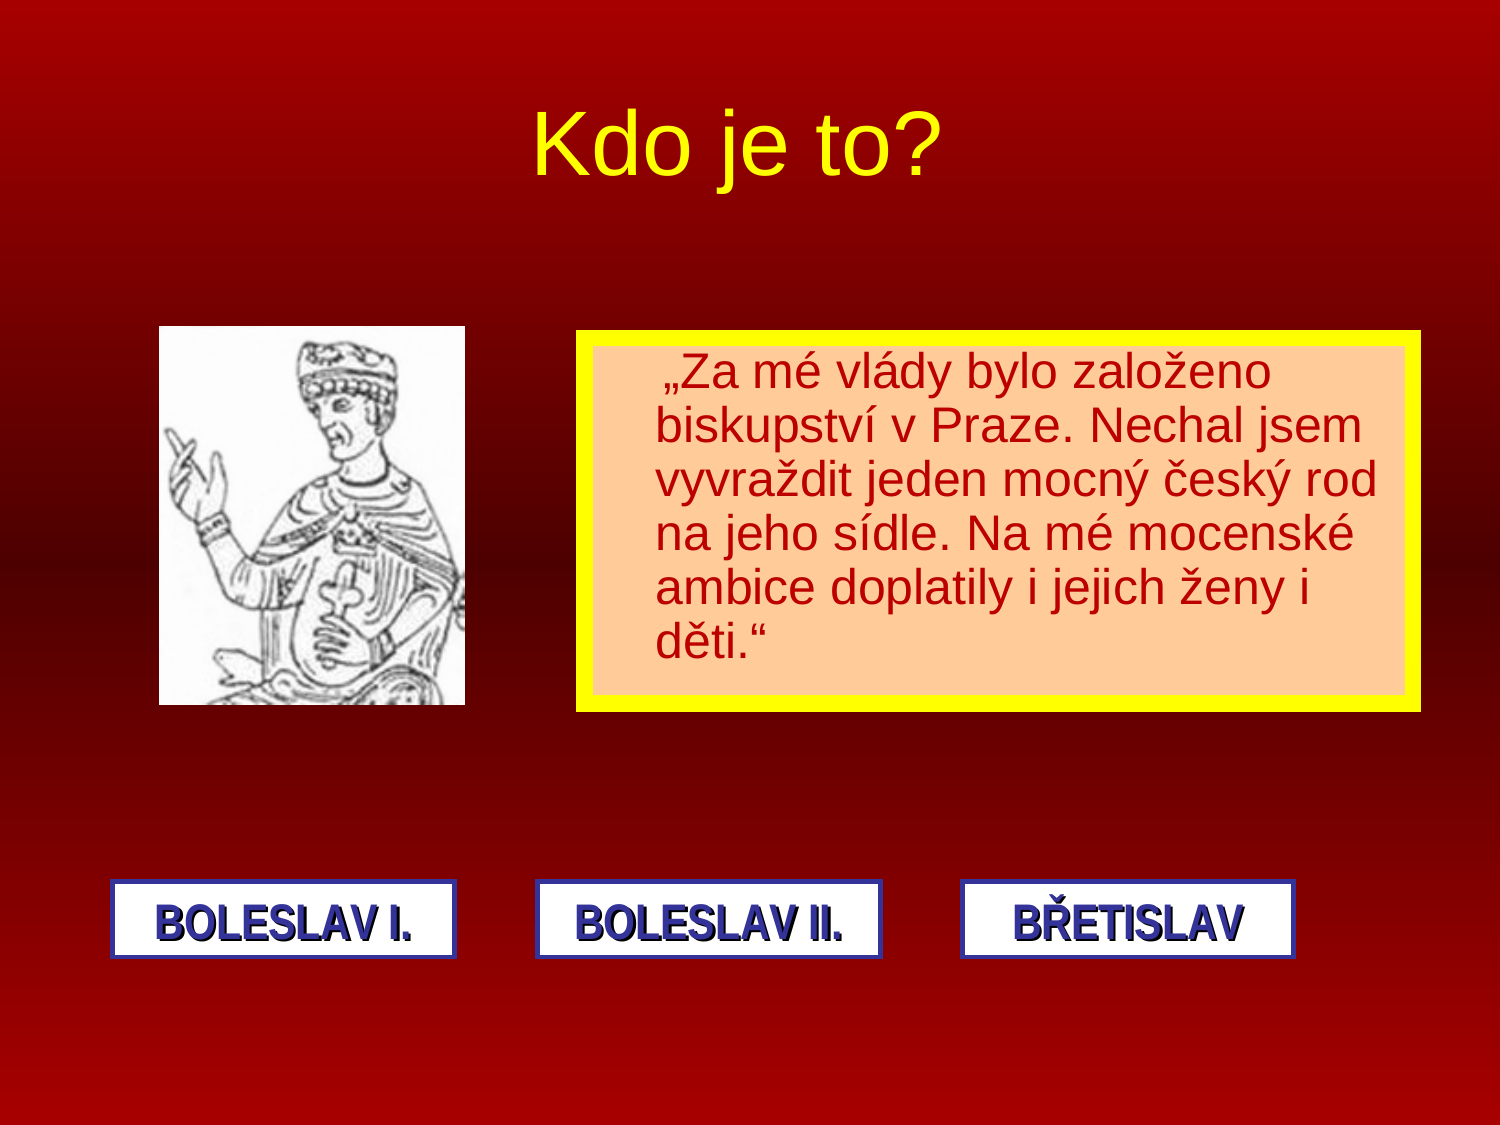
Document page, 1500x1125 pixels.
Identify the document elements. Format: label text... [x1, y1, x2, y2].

text_box BOLESLAV II. [537, 881, 881, 957]
title Kdo je to? [75, 45, 1426, 233]
text_box BOLESLAV I. [112, 881, 455, 957]
list „Za mé vlády bylo založeno biskupství v Praze. Nechal jsem vyvraždit jeden mocný český rod na jeho sídle. Na mé mocenské ambice doplatily i jejich ženy i děti.“ [584, 337, 1413, 704]
text_box BŘETISLAV [962, 881, 1294, 957]
picture [159, 326, 465, 705]
